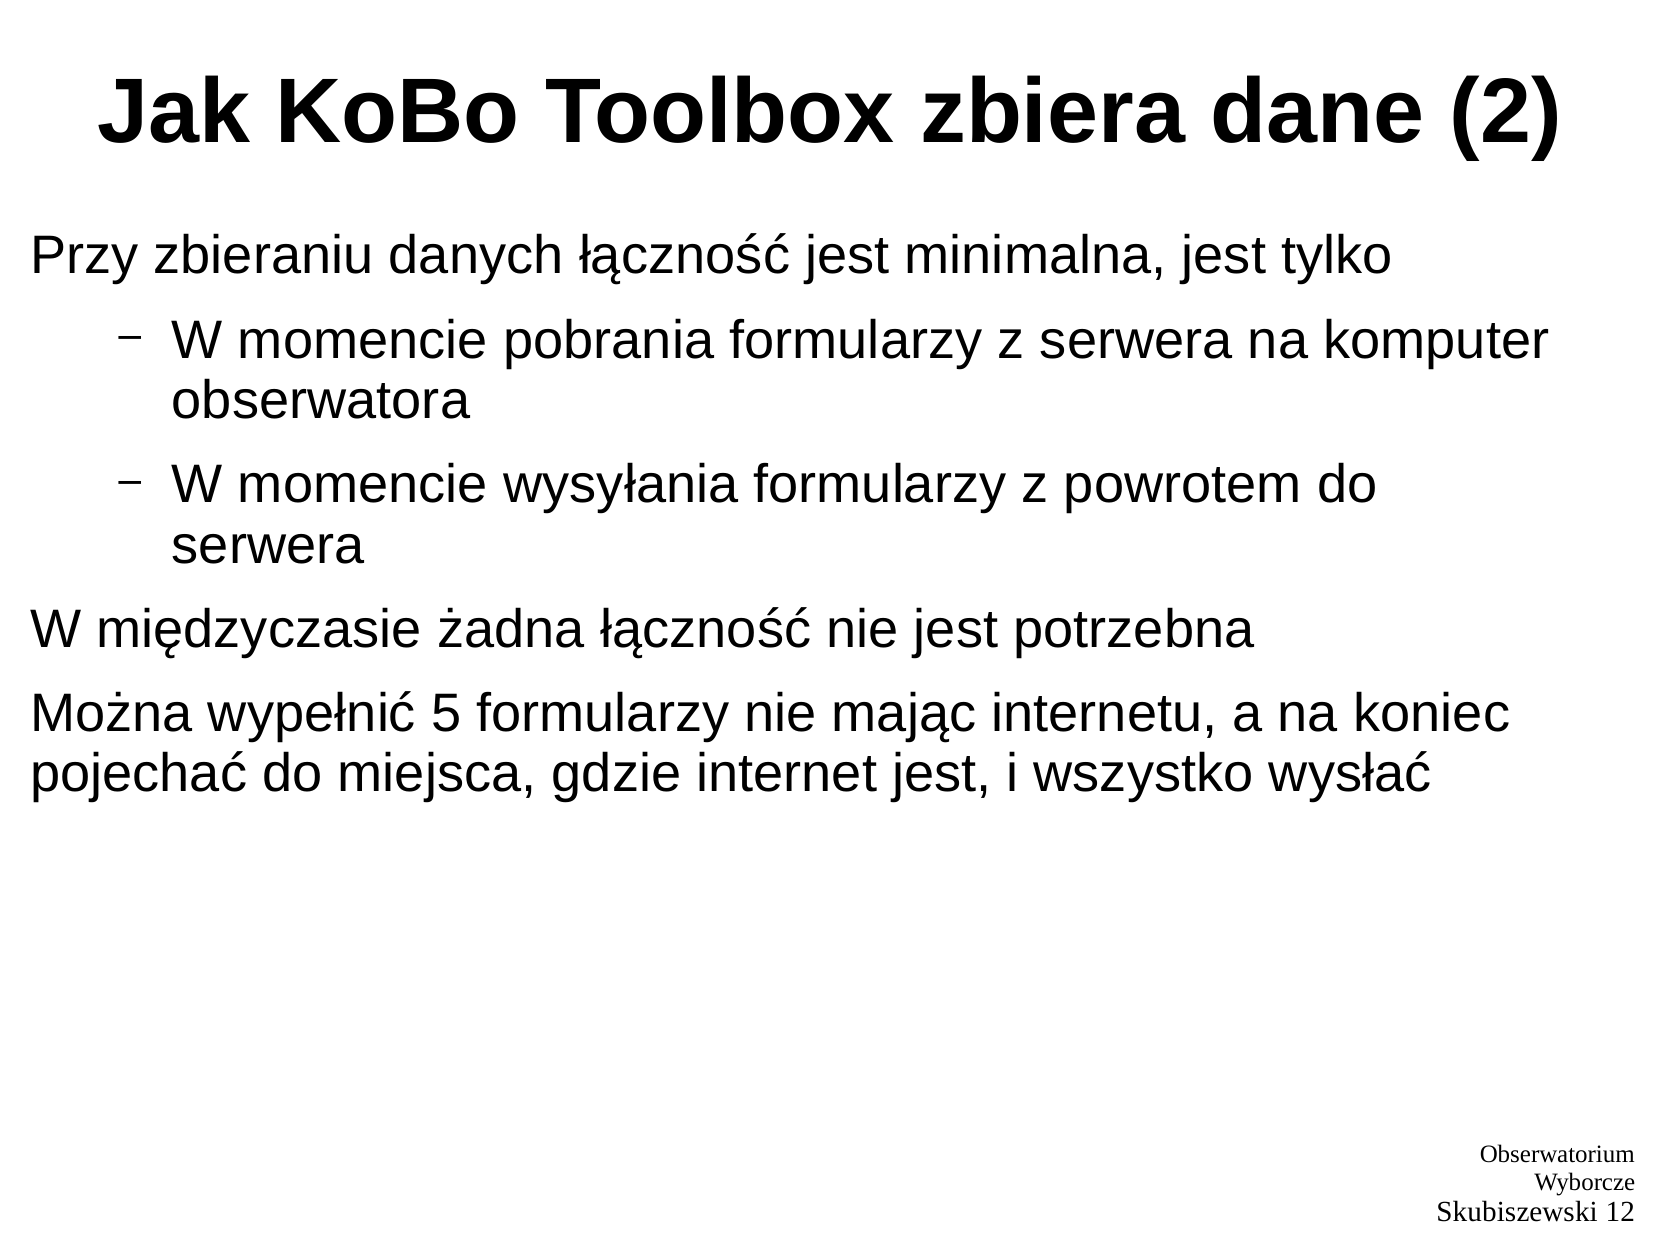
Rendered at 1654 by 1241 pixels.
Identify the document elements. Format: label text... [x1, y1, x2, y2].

title Jak KoBo Toolbox zbiera dane (2) [86, 60, 1575, 224]
list Przy zbieraniu danych łączność jest minimalna, jest tylko W momencie pobrania formularzy z serwera na komputer obserwatora W momencie wysyłania formularzy z powrotem do serwera W międzyczasie żadna łączność nie jest potrzebna Można wypełnić 5 formularzy nie mając internetu, a na koniec pojechać do miejsca, gdzie internet jest, i wszystko wysłać [30, 224, 1583, 1155]
